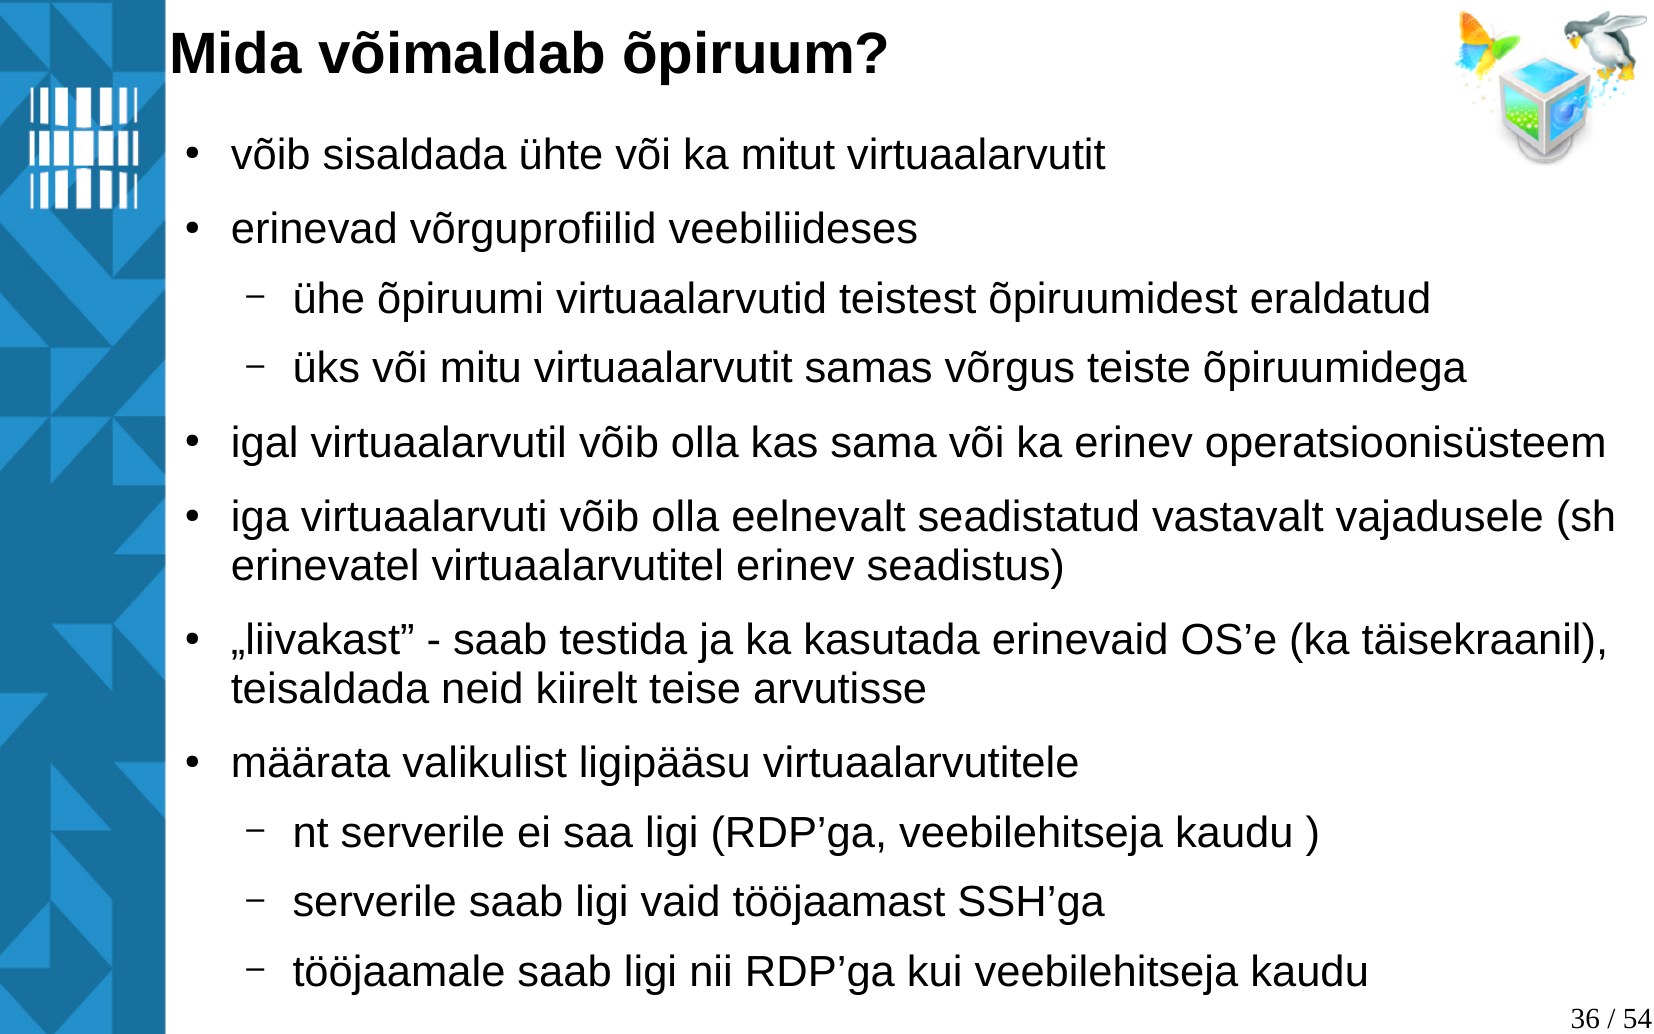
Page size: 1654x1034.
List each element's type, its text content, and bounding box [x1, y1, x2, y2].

picture [1452, 7, 1653, 166]
title Mida võimaldab õpiruum? [169, 11, 1452, 95]
list võib sisaldada ühte või ka mitut virtuaalarvutit erinevad võrguprofiilid veebiliideses ühe õpiruumi virtuaalarvutid teistest õpiruumidest eraldatud üks või mitu virtuaalarvutit samas võrgus teiste õpiruumidega igal virtuaalarvutil võib olla kas sama või ka erinev operatsioonisüsteem iga virtuaalarvuti võib olla eelnevalt seadistatud vastavalt vajadusele (sh erinevatel virtuaalarvutitel erinev seadistus) „liivakast” - saab testida ja ka kasutada erinevaid OS’e (ka täisekraanil), teisaldada neid kiirelt teise arvutisse määrata valikulist ligipääsu virtuaalarvutitele nt serverile ei saa ligi (RDP’ga, veebilehitseja kaudu ) serverile saab ligi vaid tööjaamast SSH’ga tööjaamale saab ligi nii RDP’ga kui veebilehitseja kaudu [169, 129, 1642, 997]
